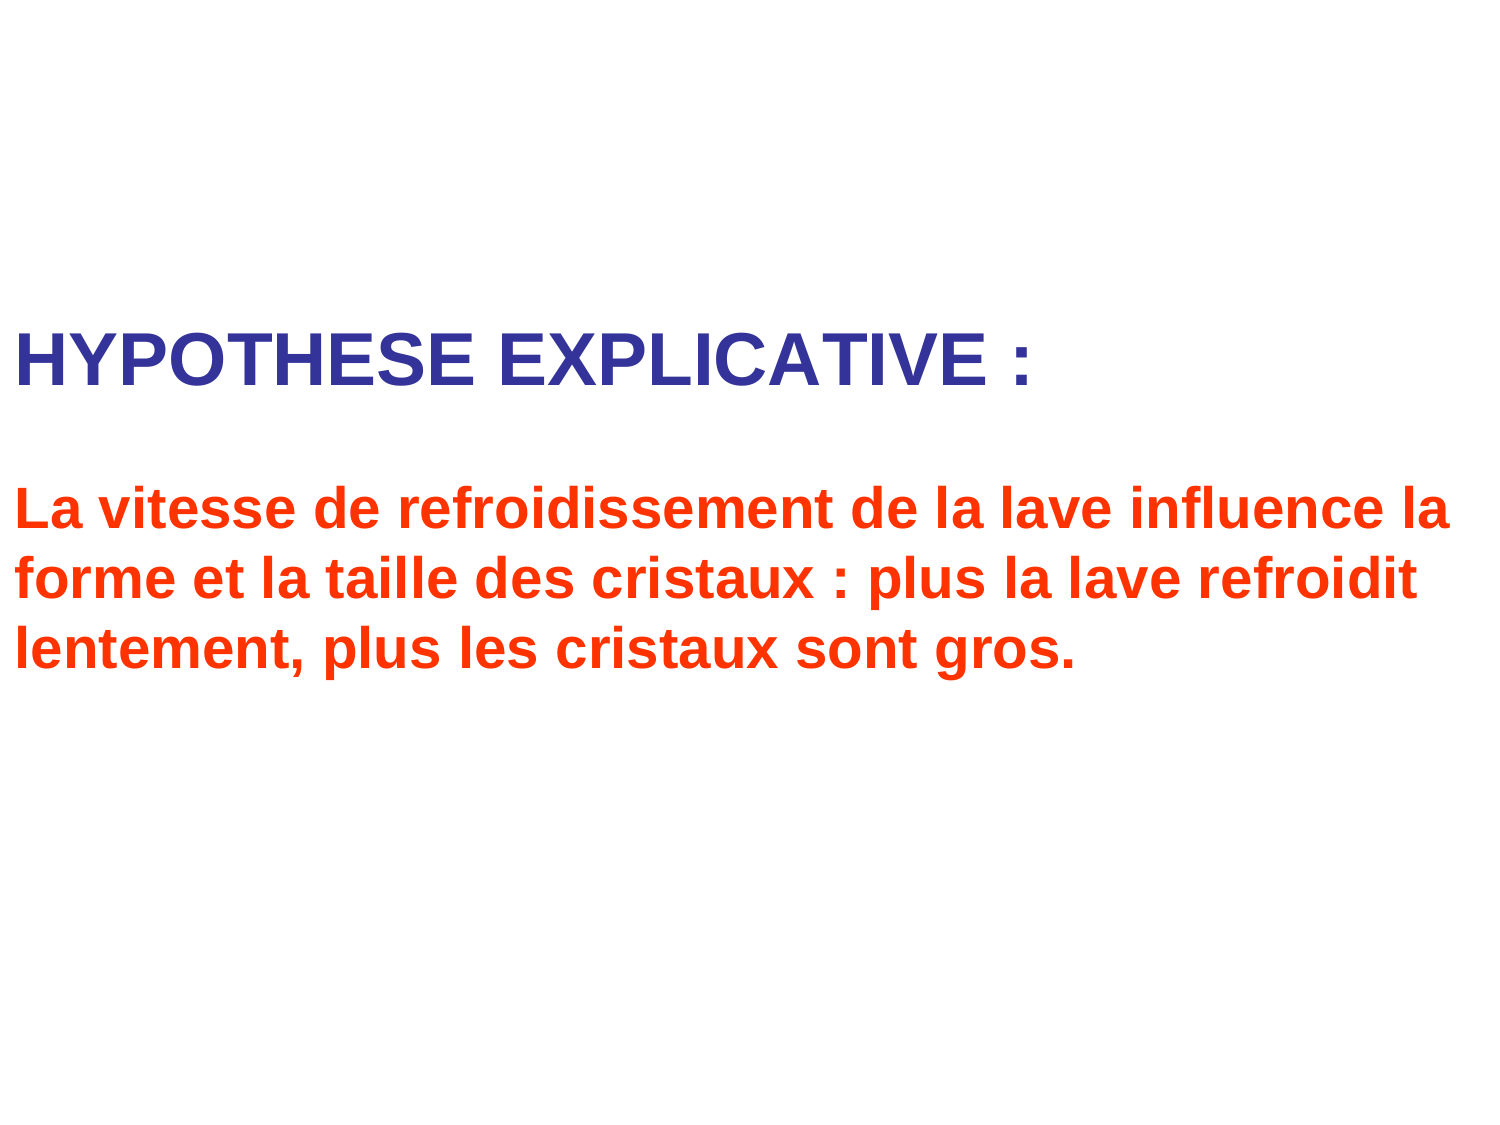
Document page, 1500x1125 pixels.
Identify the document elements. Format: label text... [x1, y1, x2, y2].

text_box HYPOTHESE EXPLICATIVE : La vitesse de refroidissement de la lave influence la forme et la taille des cristaux : plus la lave refroidit lentement, plus les cristaux sont gros. [0, 302, 1500, 688]
